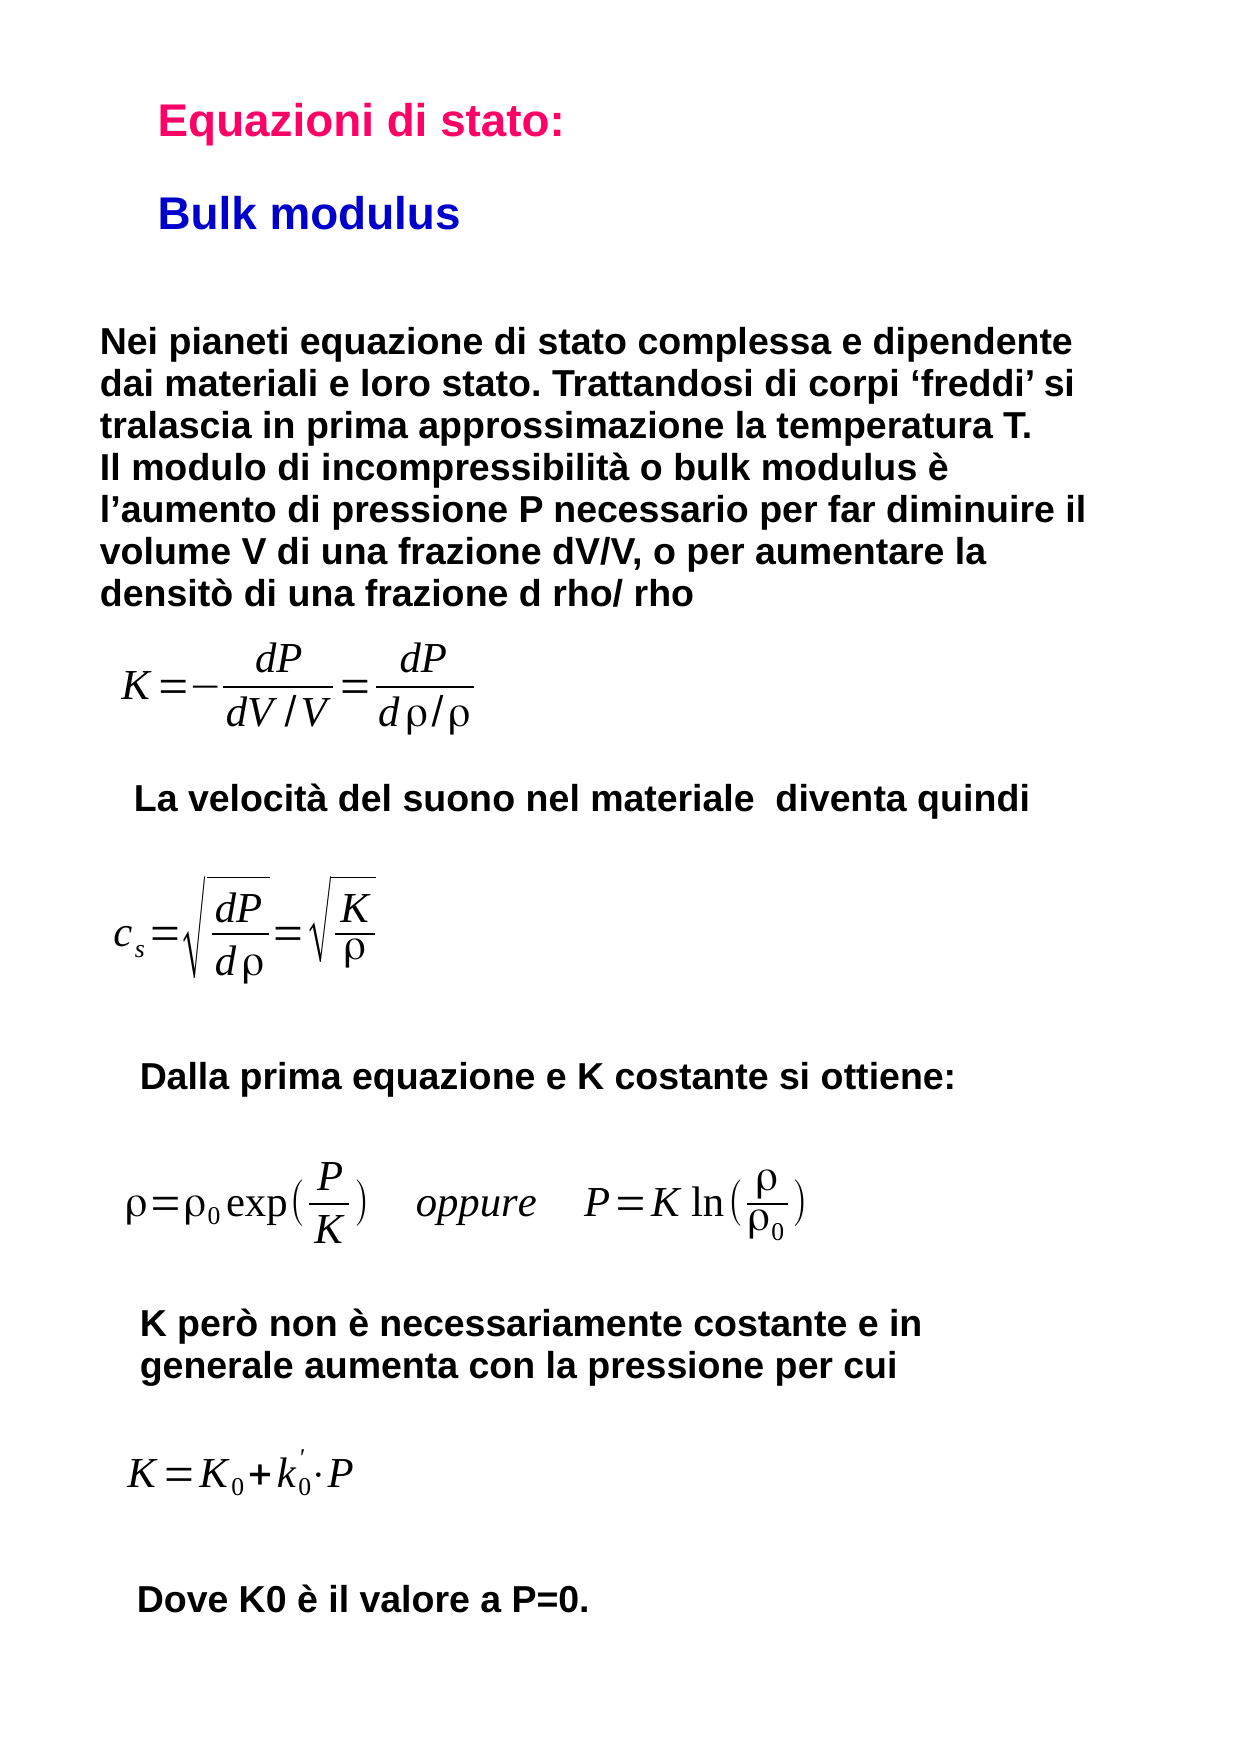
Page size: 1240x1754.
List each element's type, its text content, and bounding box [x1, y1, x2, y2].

text_box Dalla prima equazione e K costante si ottiene: [124, 1048, 1080, 1148]
chart [102, 874, 387, 986]
chart [108, 635, 486, 738]
text_box Dove K0 è il valore a P=0. [122, 1571, 978, 1628]
text_box La velocità del suono nel materiale diventa quindi [119, 769, 1162, 953]
chart [113, 1152, 816, 1254]
chart [113, 1442, 367, 1502]
text_box Equazioni di stato: Bulk modulus [142, 87, 1206, 247]
text_box K però non è necessariamente costante e in generale aumenta con la pressione per cui [124, 1295, 1037, 1395]
text_box Nei pianeti equazione di stato complessa e dipendente dai materiali e loro stato. Trattandosi di corpi ‘freddi’ si tralascia in prima approssimazione la temperatura T. Il modulo di incompressibilità o bulk modulus è l’aumento di pressione P necessario per far diminuire il volume V di una frazione dV/V, o per aumentare la densitò di una frazione d rho/ rho [85, 313, 1103, 793]
